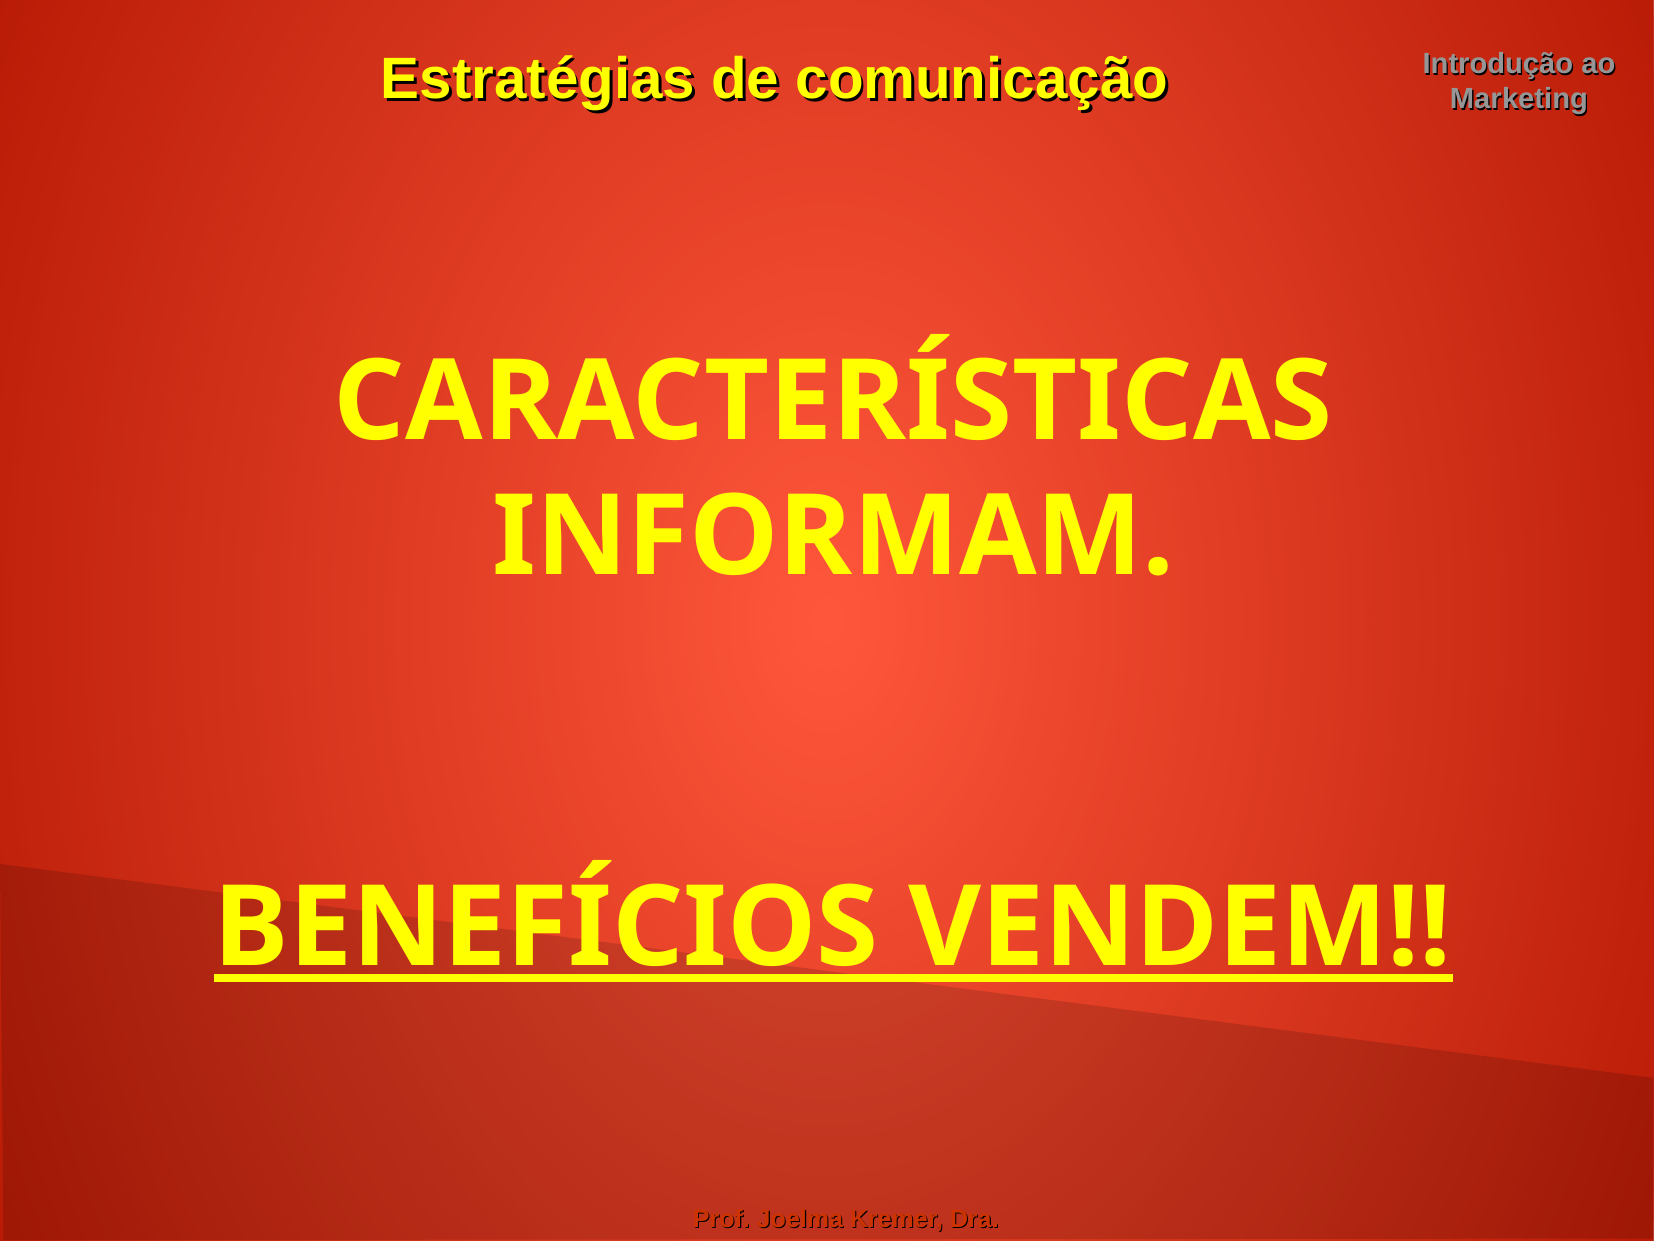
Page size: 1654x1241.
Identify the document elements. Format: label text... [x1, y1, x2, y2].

text_box CARACTERÍSTICAS INFORMAM. [82, 319, 1585, 605]
text_box Prof. Joelma Kremer, Dra. [566, 1195, 1127, 1241]
title Introdução ao Marketing [1386, 21, 1652, 139]
text_box Estratégias de comunicação [188, 33, 1361, 119]
text_box BENEFÍCIOS VENDEM!! [82, 845, 1585, 996]
